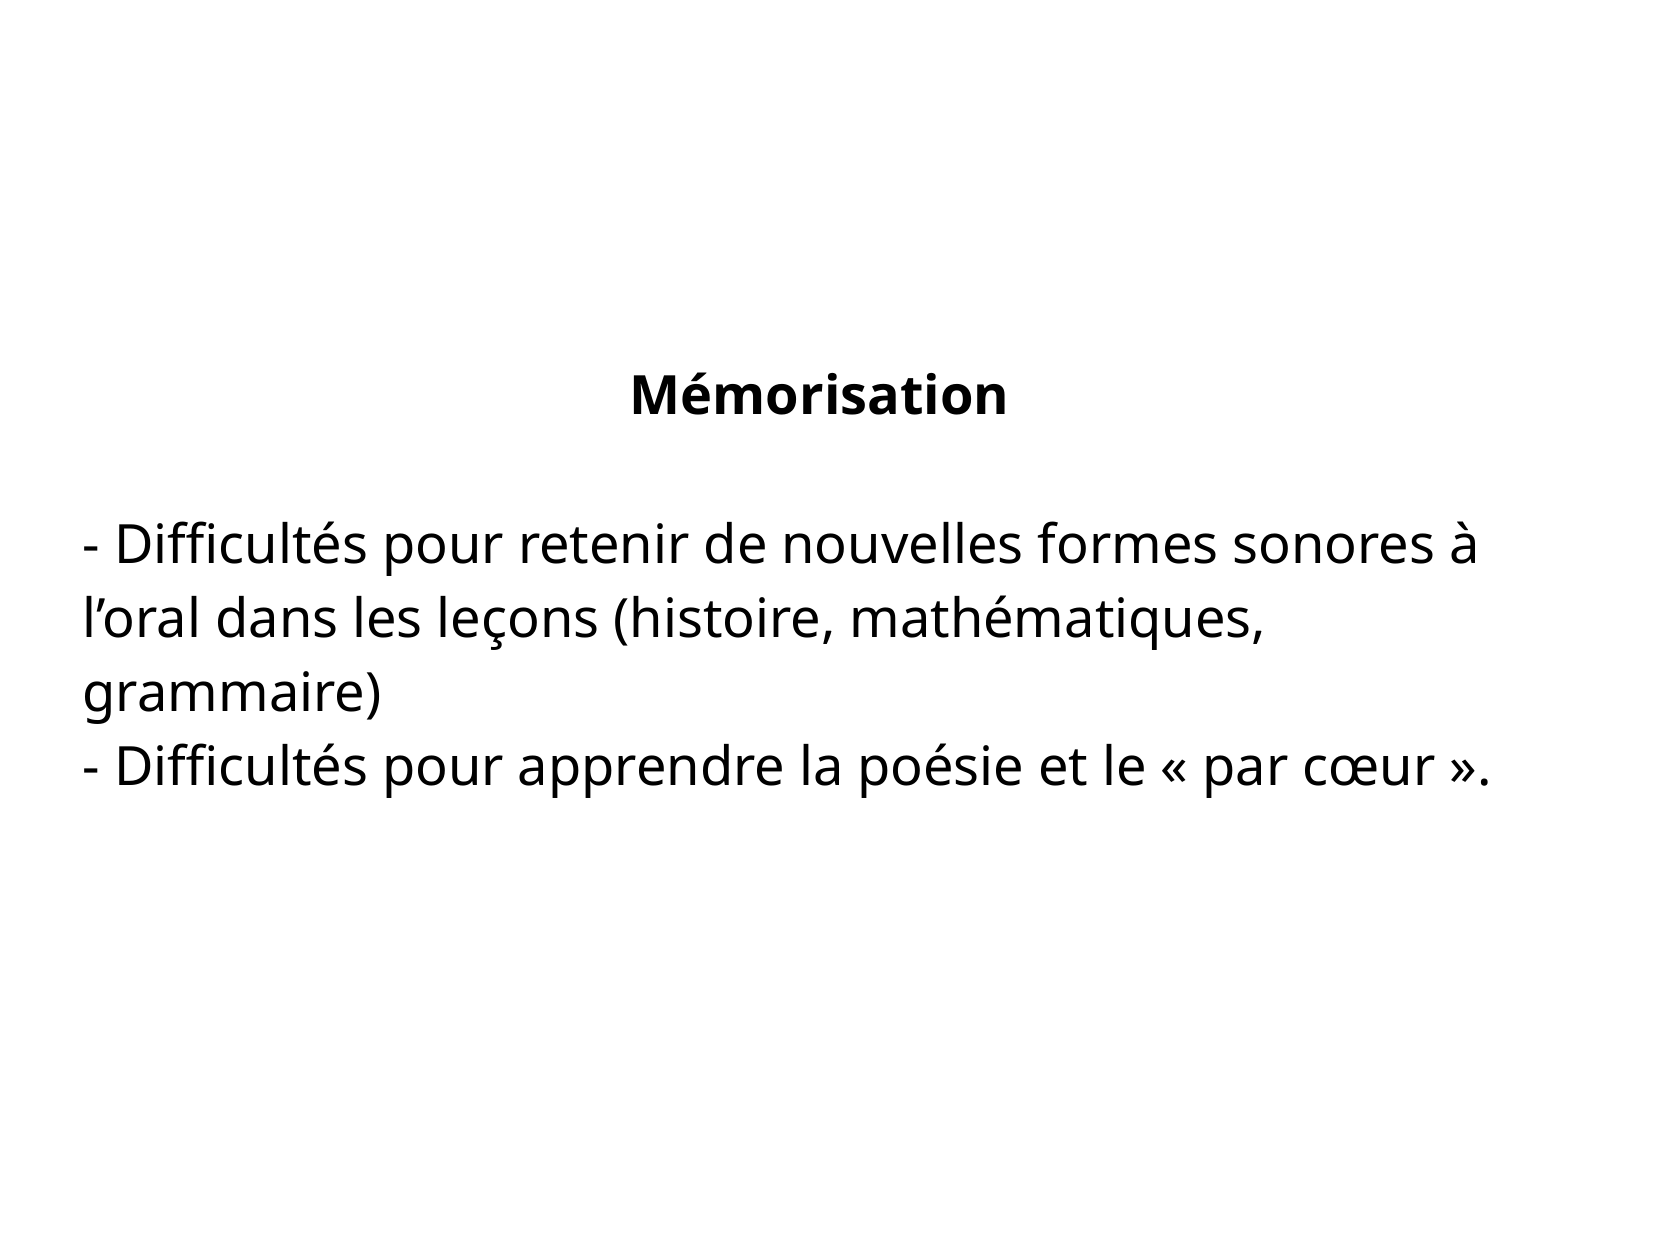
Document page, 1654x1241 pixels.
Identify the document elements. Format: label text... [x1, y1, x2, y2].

subtitle Mémorisation - Difficultés pour retenir de nouvelles formes sonores à l’oral dans les leçons (histoire, mathématiques, grammaire) - Difficultés pour apprendre la poésie et le « par cœur ». [82, 49, 1571, 1109]
